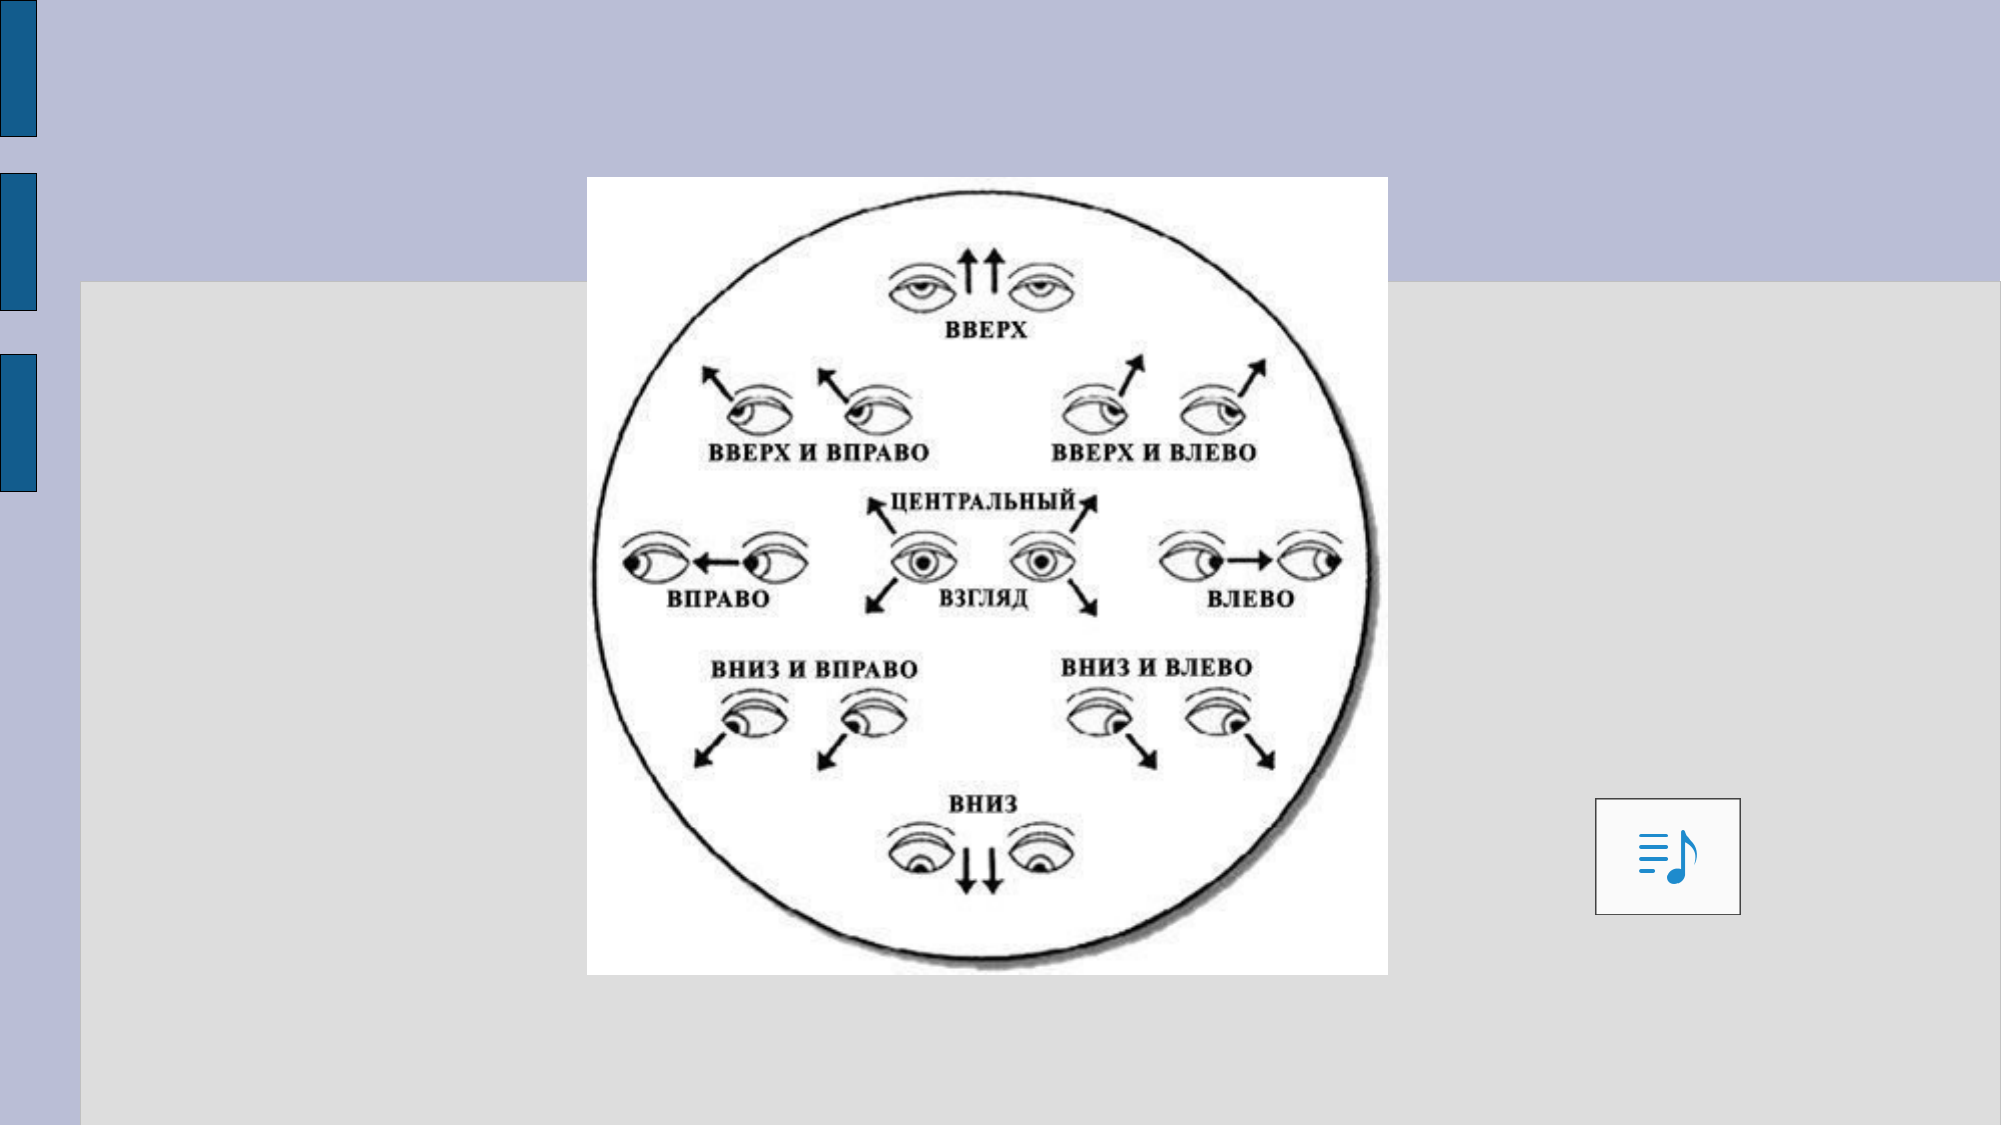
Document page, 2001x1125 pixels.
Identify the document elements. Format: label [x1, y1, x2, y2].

picture [587, 177, 1388, 975]
text_box [1594, 797, 1743, 916]
